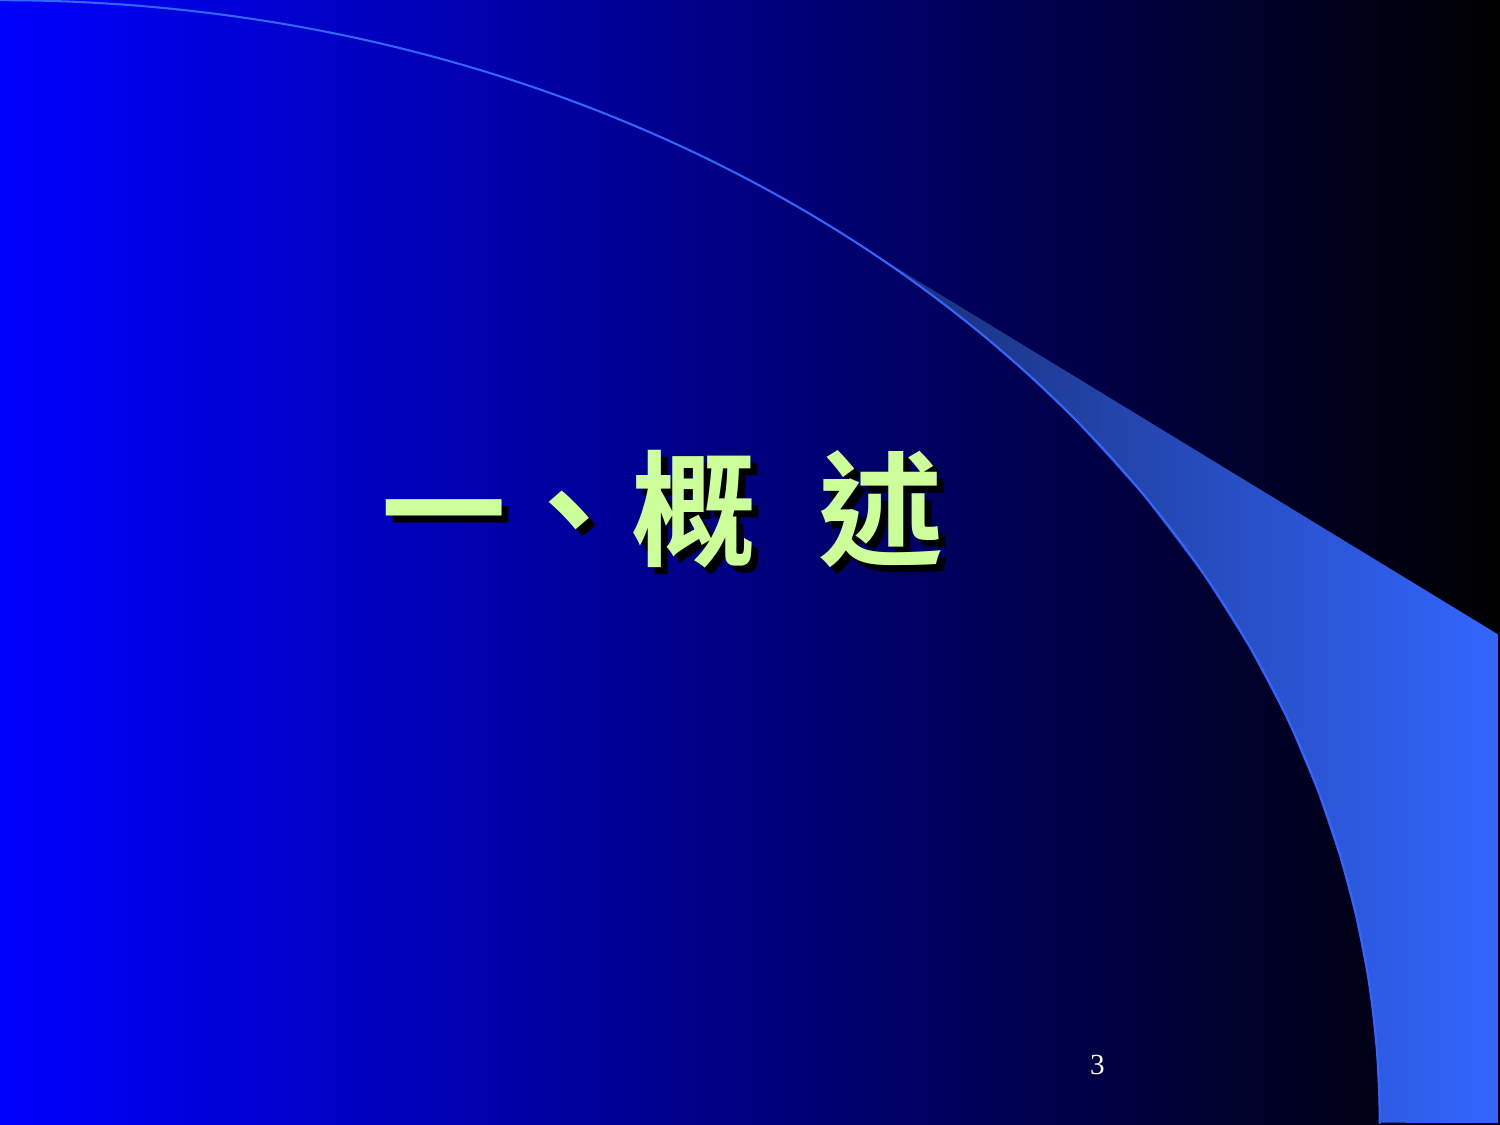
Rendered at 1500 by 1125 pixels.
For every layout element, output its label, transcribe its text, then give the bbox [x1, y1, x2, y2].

title 一、概 述 [24, 412, 1300, 601]
text_box [1074, 1025, 1388, 1101]
